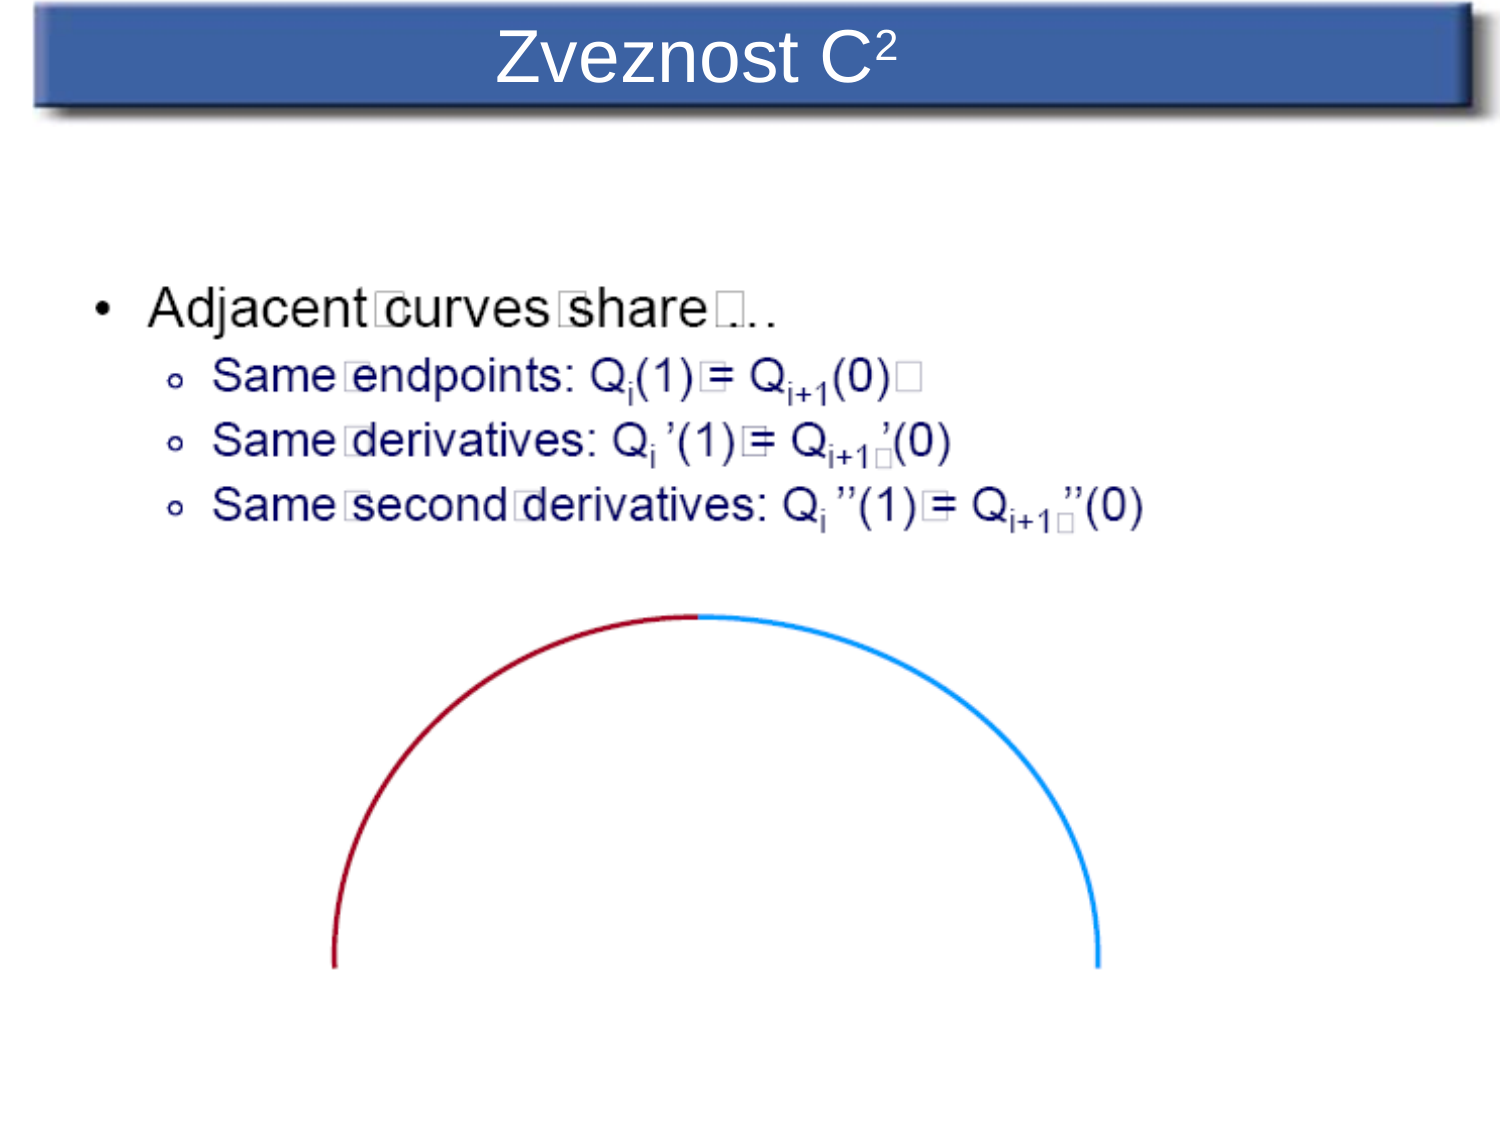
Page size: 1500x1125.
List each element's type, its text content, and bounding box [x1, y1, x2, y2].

text_box Zveznost C2 [480, 0, 914, 106]
picture [32, 0, 1500, 127]
picture [76, 267, 1377, 1020]
